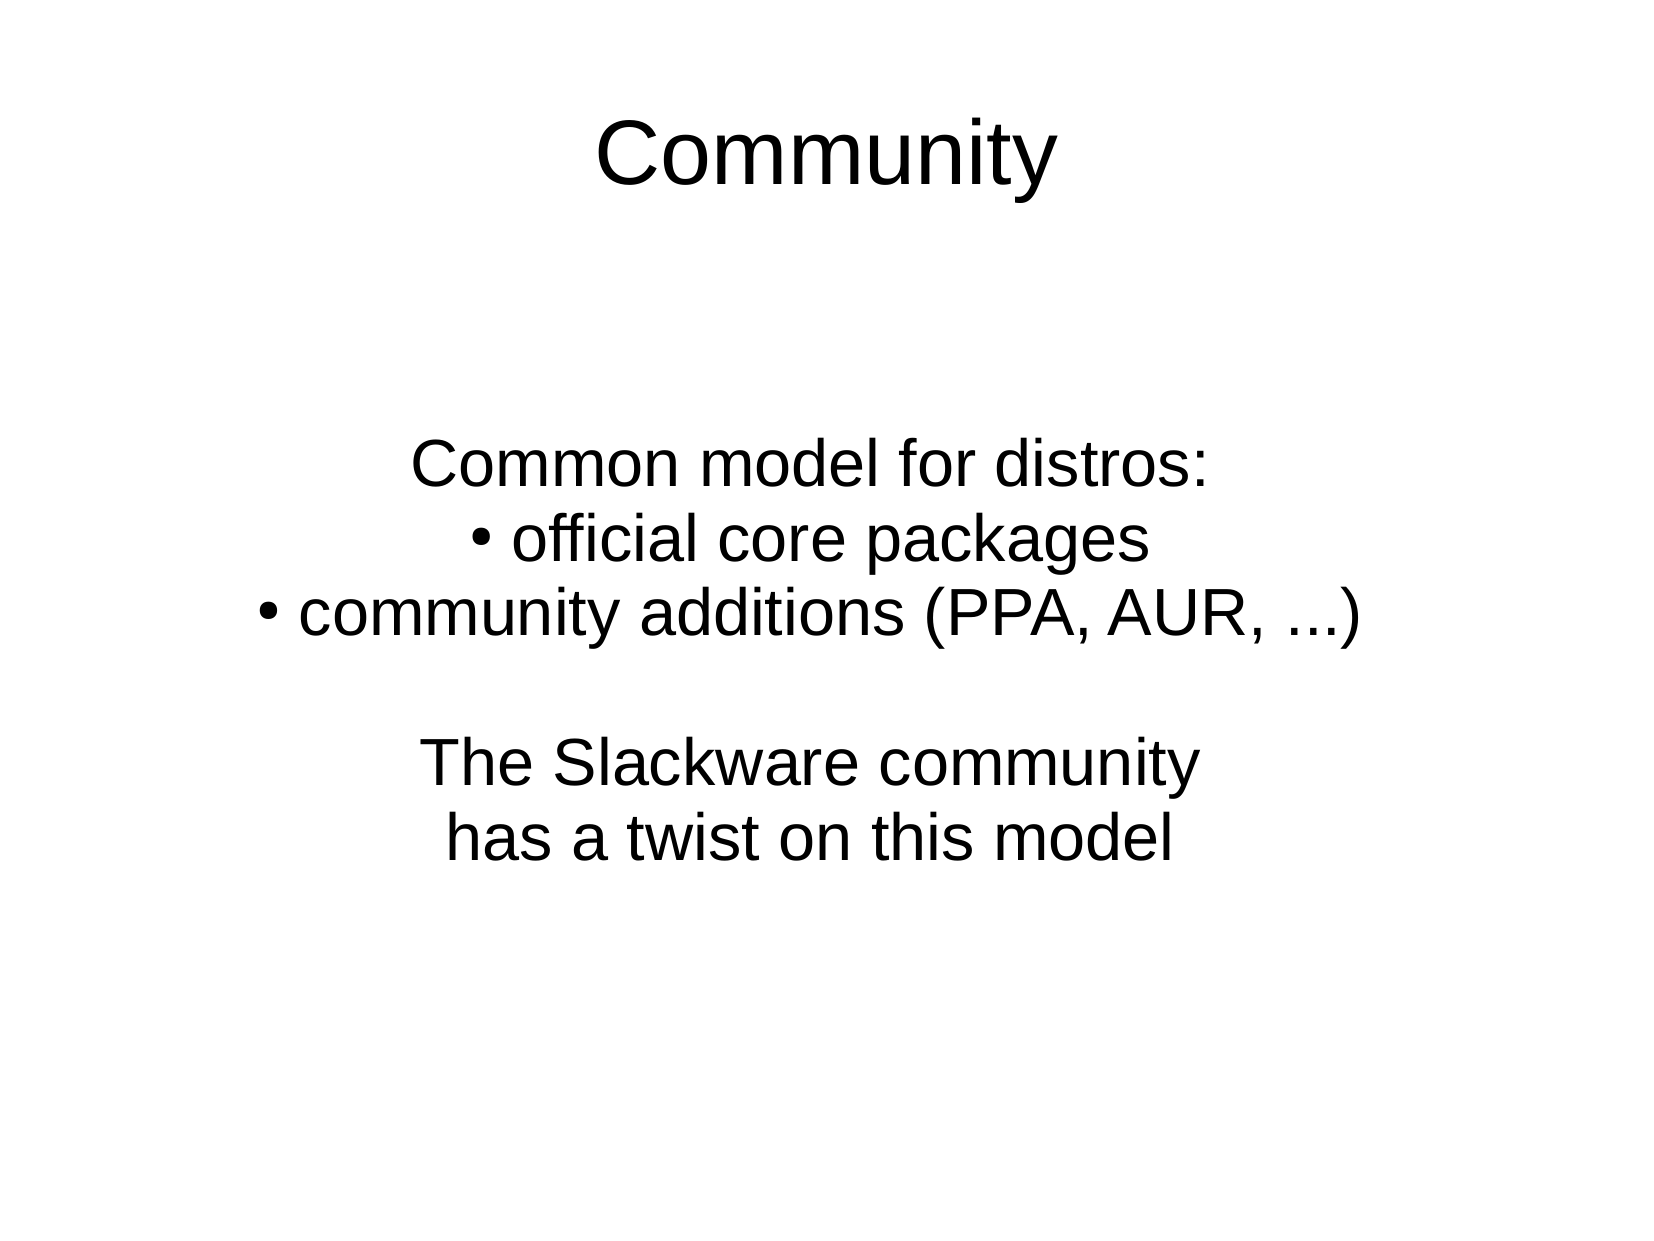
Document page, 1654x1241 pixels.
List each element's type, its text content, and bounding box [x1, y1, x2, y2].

text_box Common model for distros: official core packages community additions (PPA, AUR, ...) The Slackware community has a twist on this model [82, 290, 1538, 1010]
title Community [82, 49, 1571, 257]
